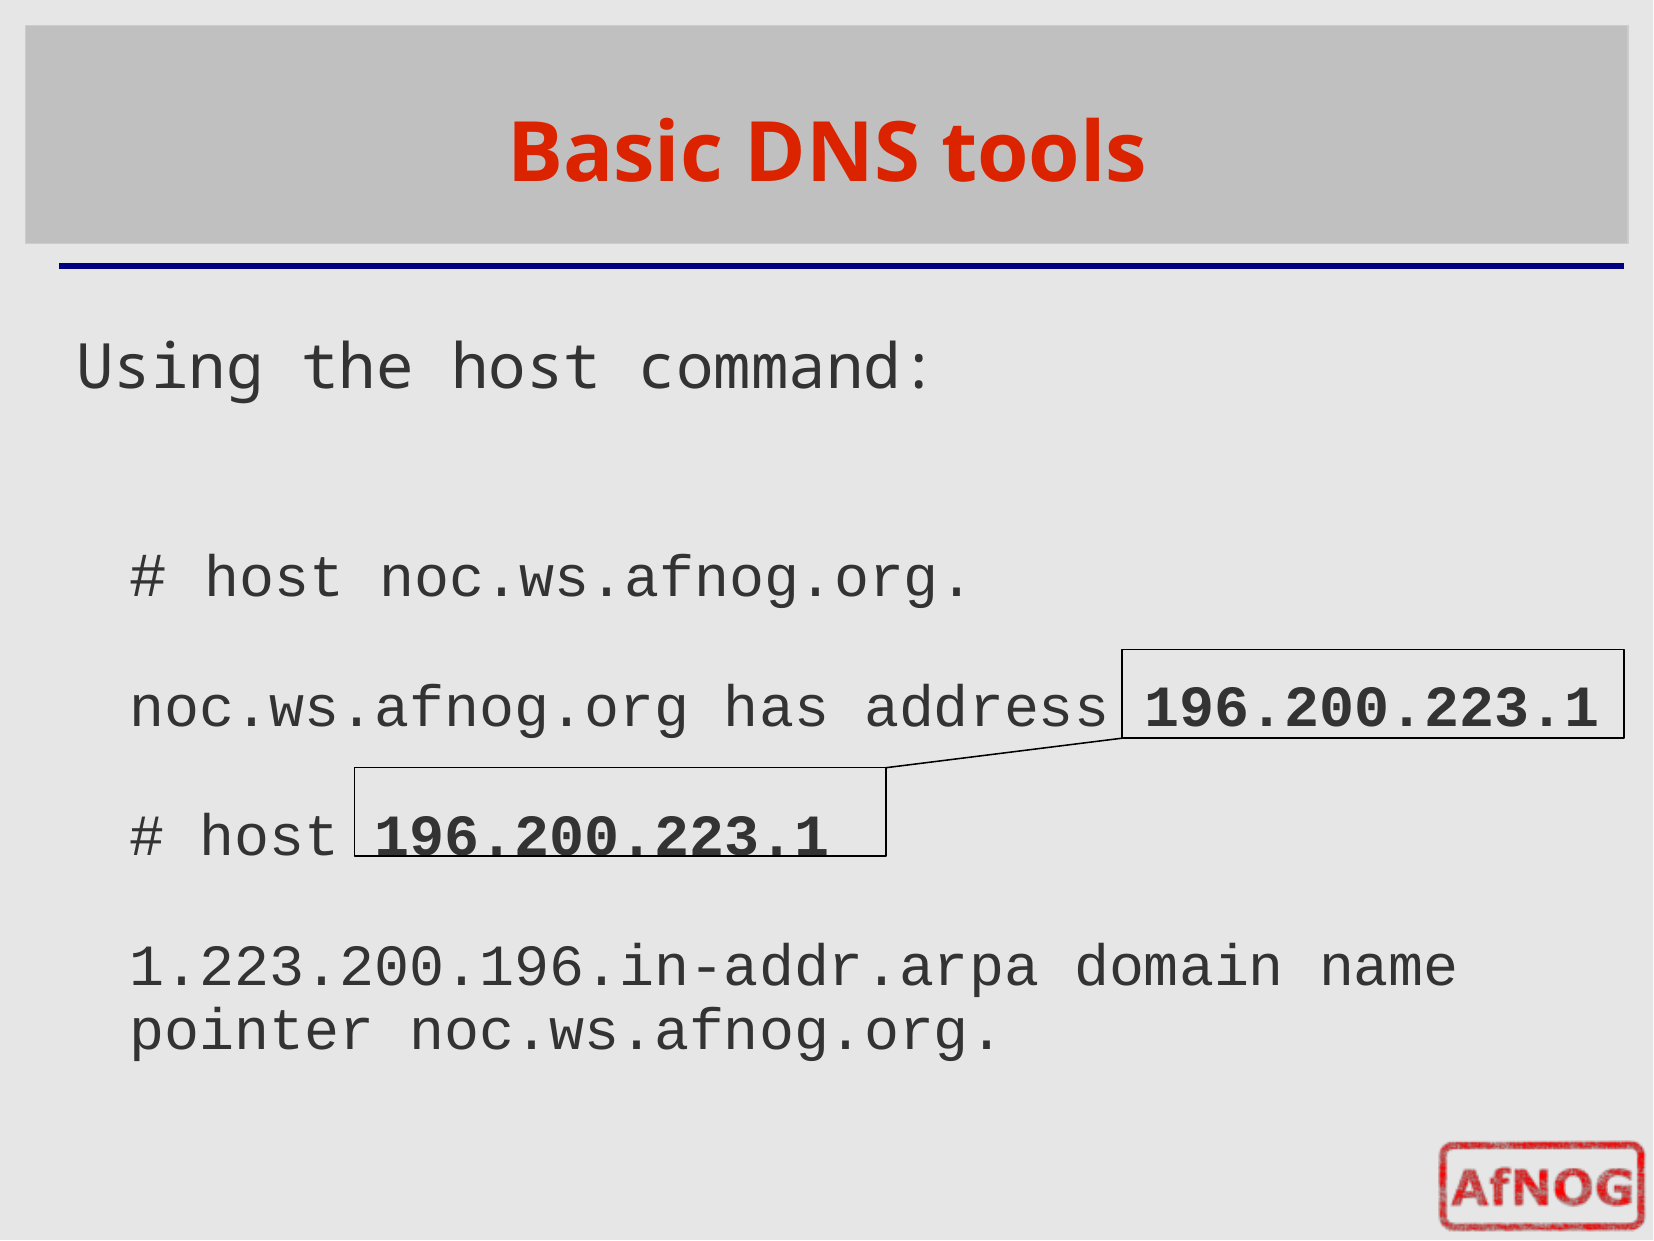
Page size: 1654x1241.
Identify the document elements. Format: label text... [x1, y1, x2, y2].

title Basic DNS tools [121, 46, 1534, 254]
list Using the host command: # host noc.ws.afnog.org. noc.ws.afnog.org has address 196.200.223.1 # host 196.200.223.1 1.223.200.196.in-addr.arpa domain name pointer noc.ws.afnog.org. [1123, 650, 1623, 737]
picture [1437, 1139, 1648, 1235]
list Using the host command: # host noc.ws.afnog.org. noc.ws.afnog.org has address 196.200.223.1 # host 196.200.223.1 1.223.200.196.in-addr.arpa domain name pointer noc.ws.afnog.org. [59, 322, 1625, 1057]
list Using the host command: # host noc.ws.afnog.org. noc.ws.afnog.org has address 196.200.223.1 # host 196.200.223.1 1.223.200.196.in-addr.arpa domain name pointer noc.ws.afnog.org. [355, 768, 885, 855]
